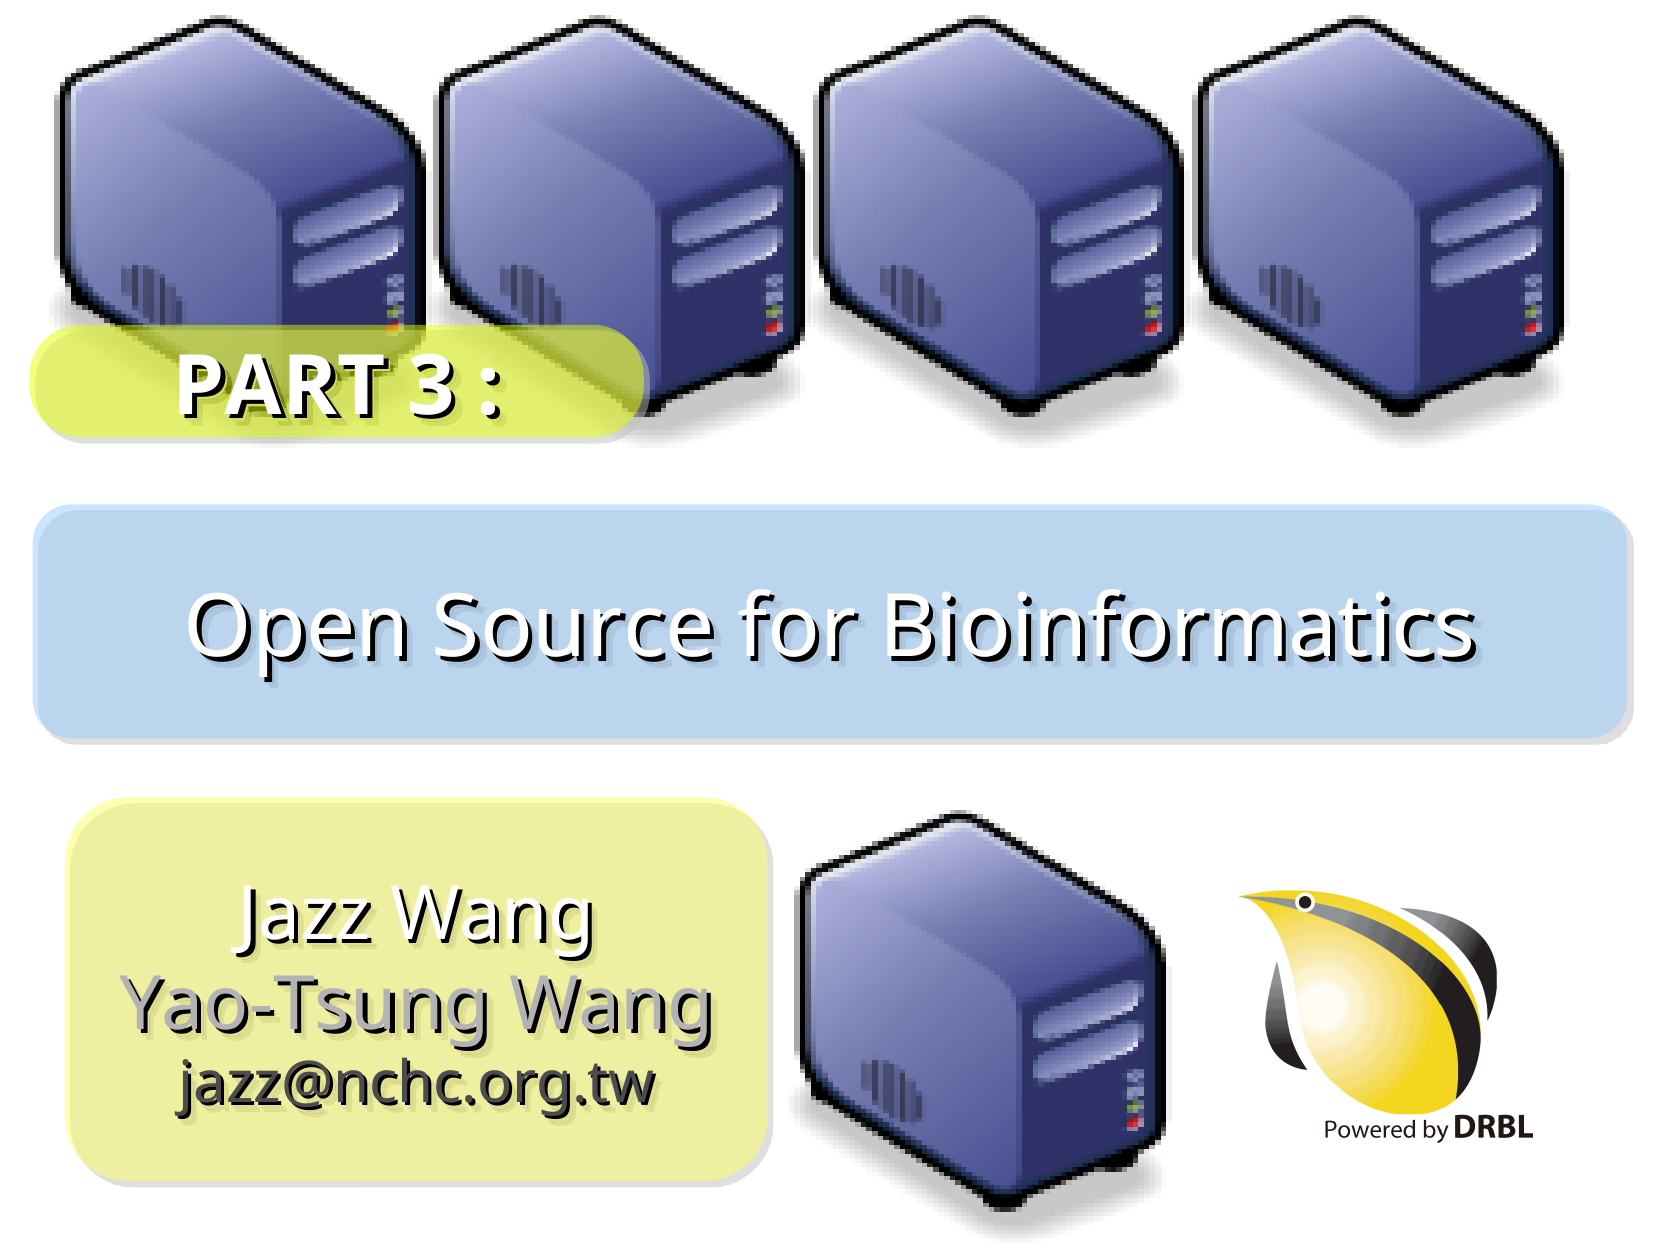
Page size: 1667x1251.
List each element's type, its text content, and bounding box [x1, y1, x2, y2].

text_box PART 3 : [29, 324, 644, 438]
picture [27, 2, 1609, 502]
picture [767, 797, 1211, 1251]
text_box Jazz Wang Yao-Tsung Wang jazz@nchc.org.tw [64, 797, 768, 1182]
picture [1224, 874, 1548, 1152]
text_box Open Source for Bioinformatics [32, 504, 1628, 739]
